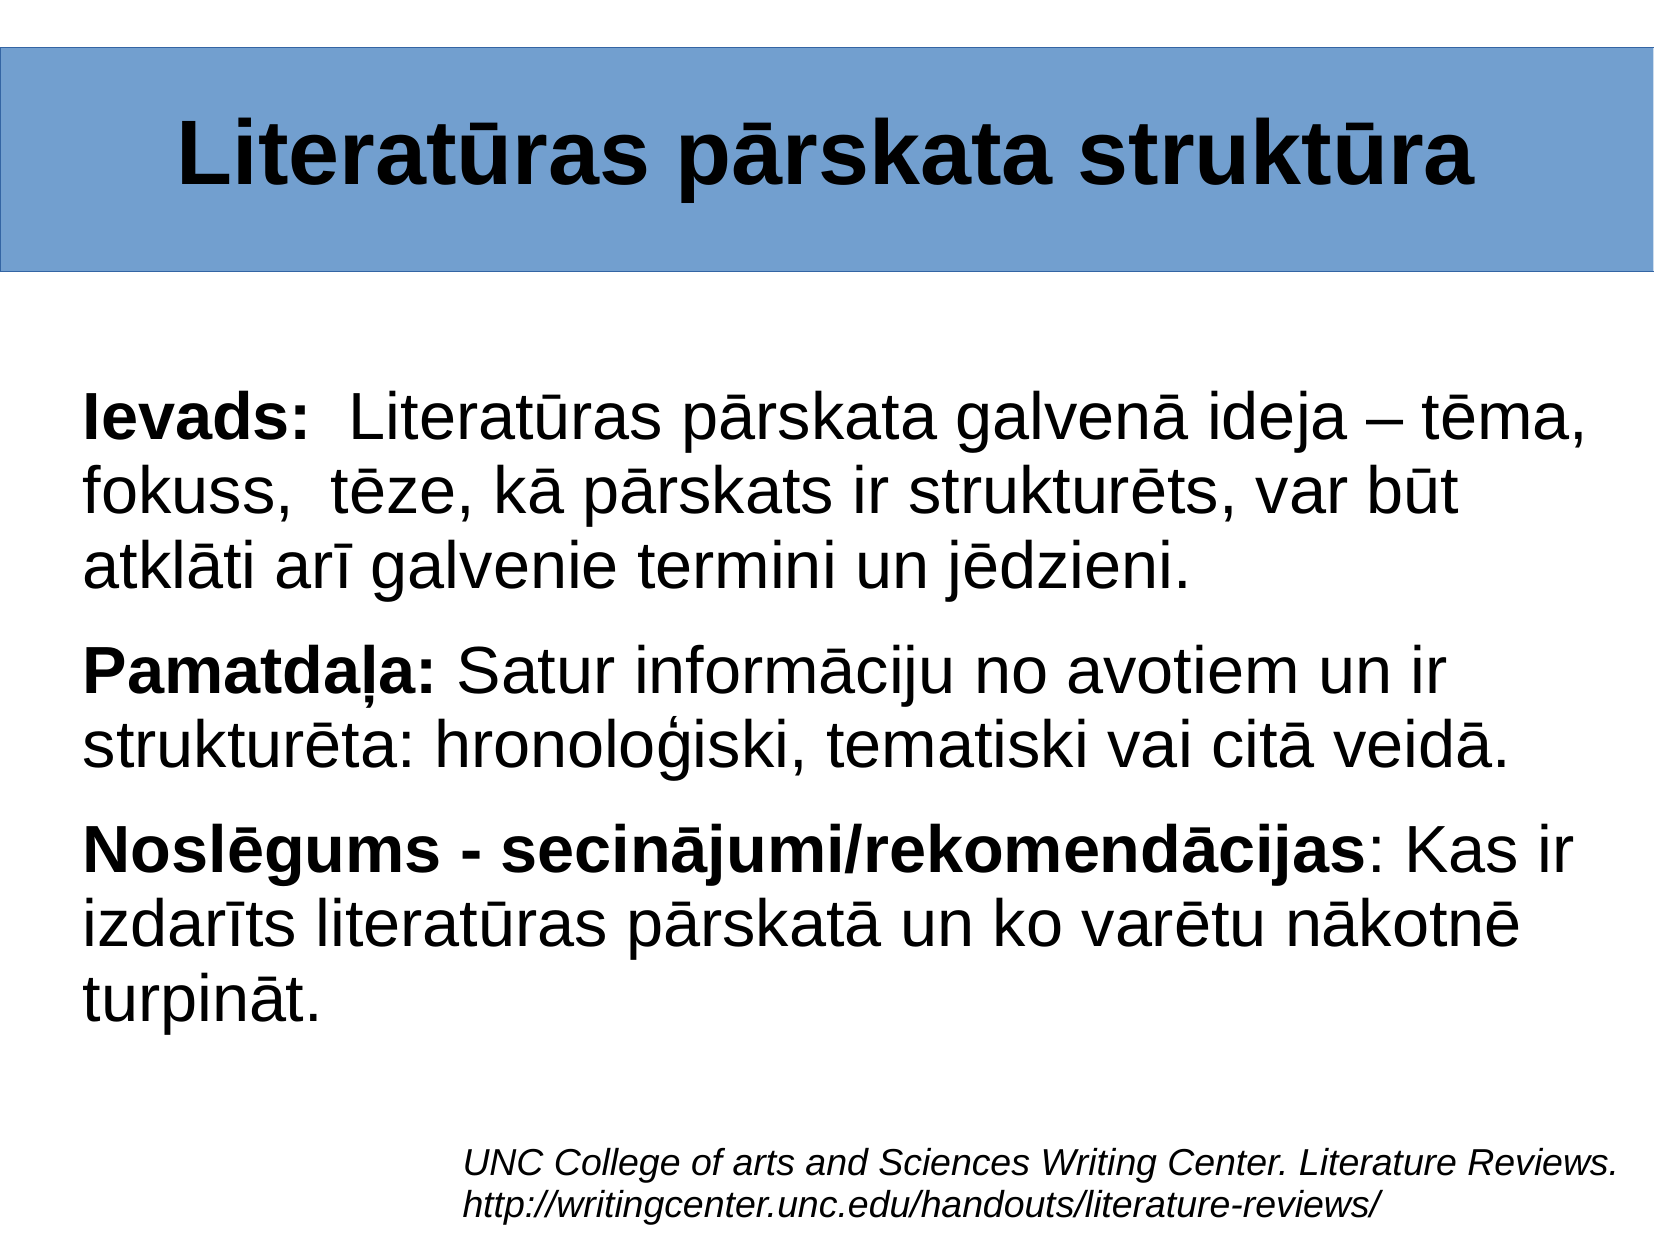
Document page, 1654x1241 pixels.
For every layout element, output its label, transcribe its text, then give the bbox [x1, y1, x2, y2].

title Literatūras pārskata struktūra [82, 49, 1571, 257]
list Ievads: Literatūras pārskata galvenā ideja – tēma, fokuss, tēze, kā pārskats ir strukturēts, var būt atklāti arī galvenie termini un jēdzieni. Pamatdaļa: Satur informāciju no avotiem un ir strukturēta: hronoloģiski, tematiski vai citā veidā. Noslēgums - secinājumi/rekomendācijas: Kas ir izdarīts literatūras pārskatā un ko varētu nākotnē turpināt. [82, 378, 1619, 1099]
text_box UNC College of arts and Sciences Writing Center. Literature Reviews. http://writingcenter.unc.edu/handouts/literature-reviews/ [447, 1133, 1646, 1233]
text_box [0, 47, 1654, 272]
